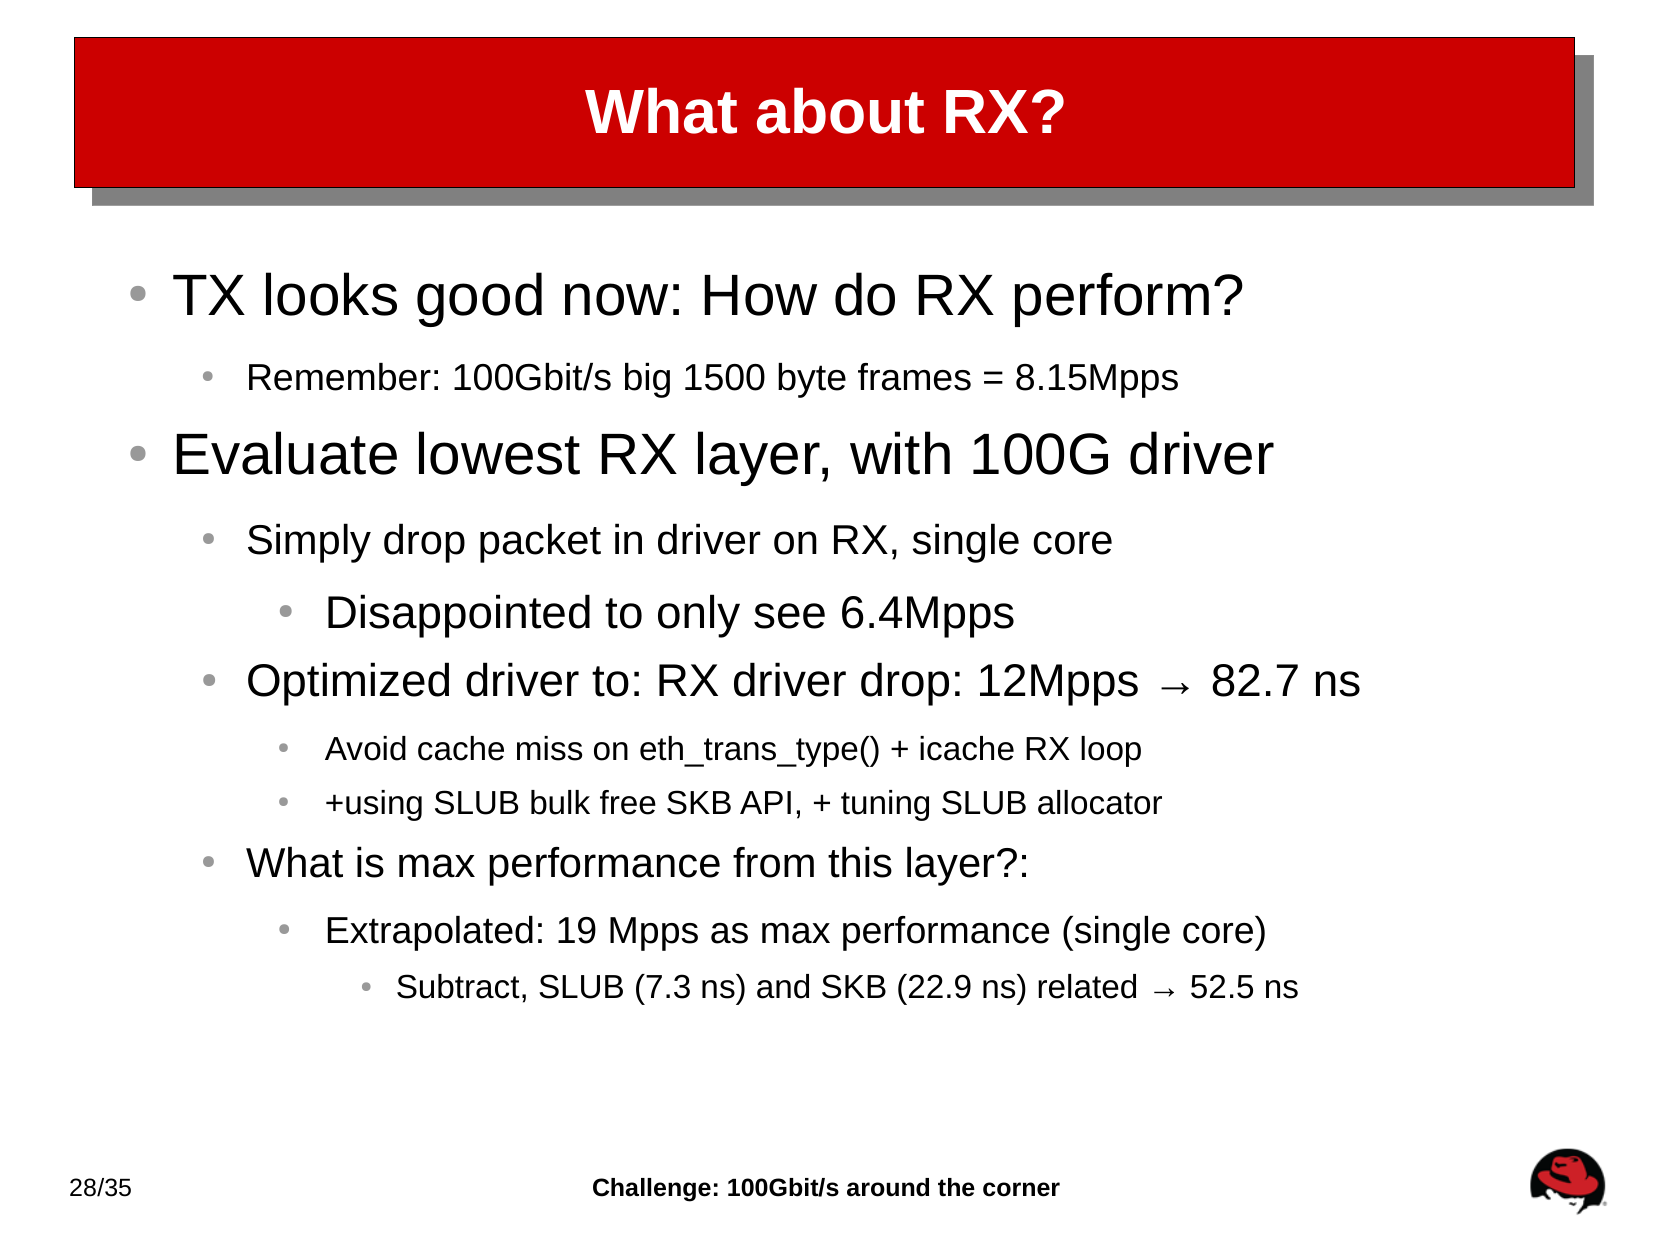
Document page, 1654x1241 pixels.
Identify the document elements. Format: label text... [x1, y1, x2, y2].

title What about RX? [116, 37, 1538, 188]
picture [1529, 1146, 1613, 1224]
list TX looks good now: How do RX perform? Remember: 100Gbit/s big 1500 byte frames = 8.15Mpps Evaluate lowest RX layer, with 100G driver Simply drop packet in driver on RX, single core Disappointed to only see 6.4Mpps Optimized driver to: RX driver drop: 12Mpps → 82.7 ns Avoid cache miss on eth_trans_type() + icache RX loop +using SLUB bulk free SKB API, + tuning SLUB allocator What is max performance from this layer?: Extrapolated: 19 Mpps as max performance (single core) Subtract, SLUB (7.3 ns) and SKB (22.9 ns) related → 52.5 ns [112, 262, 1538, 1183]
